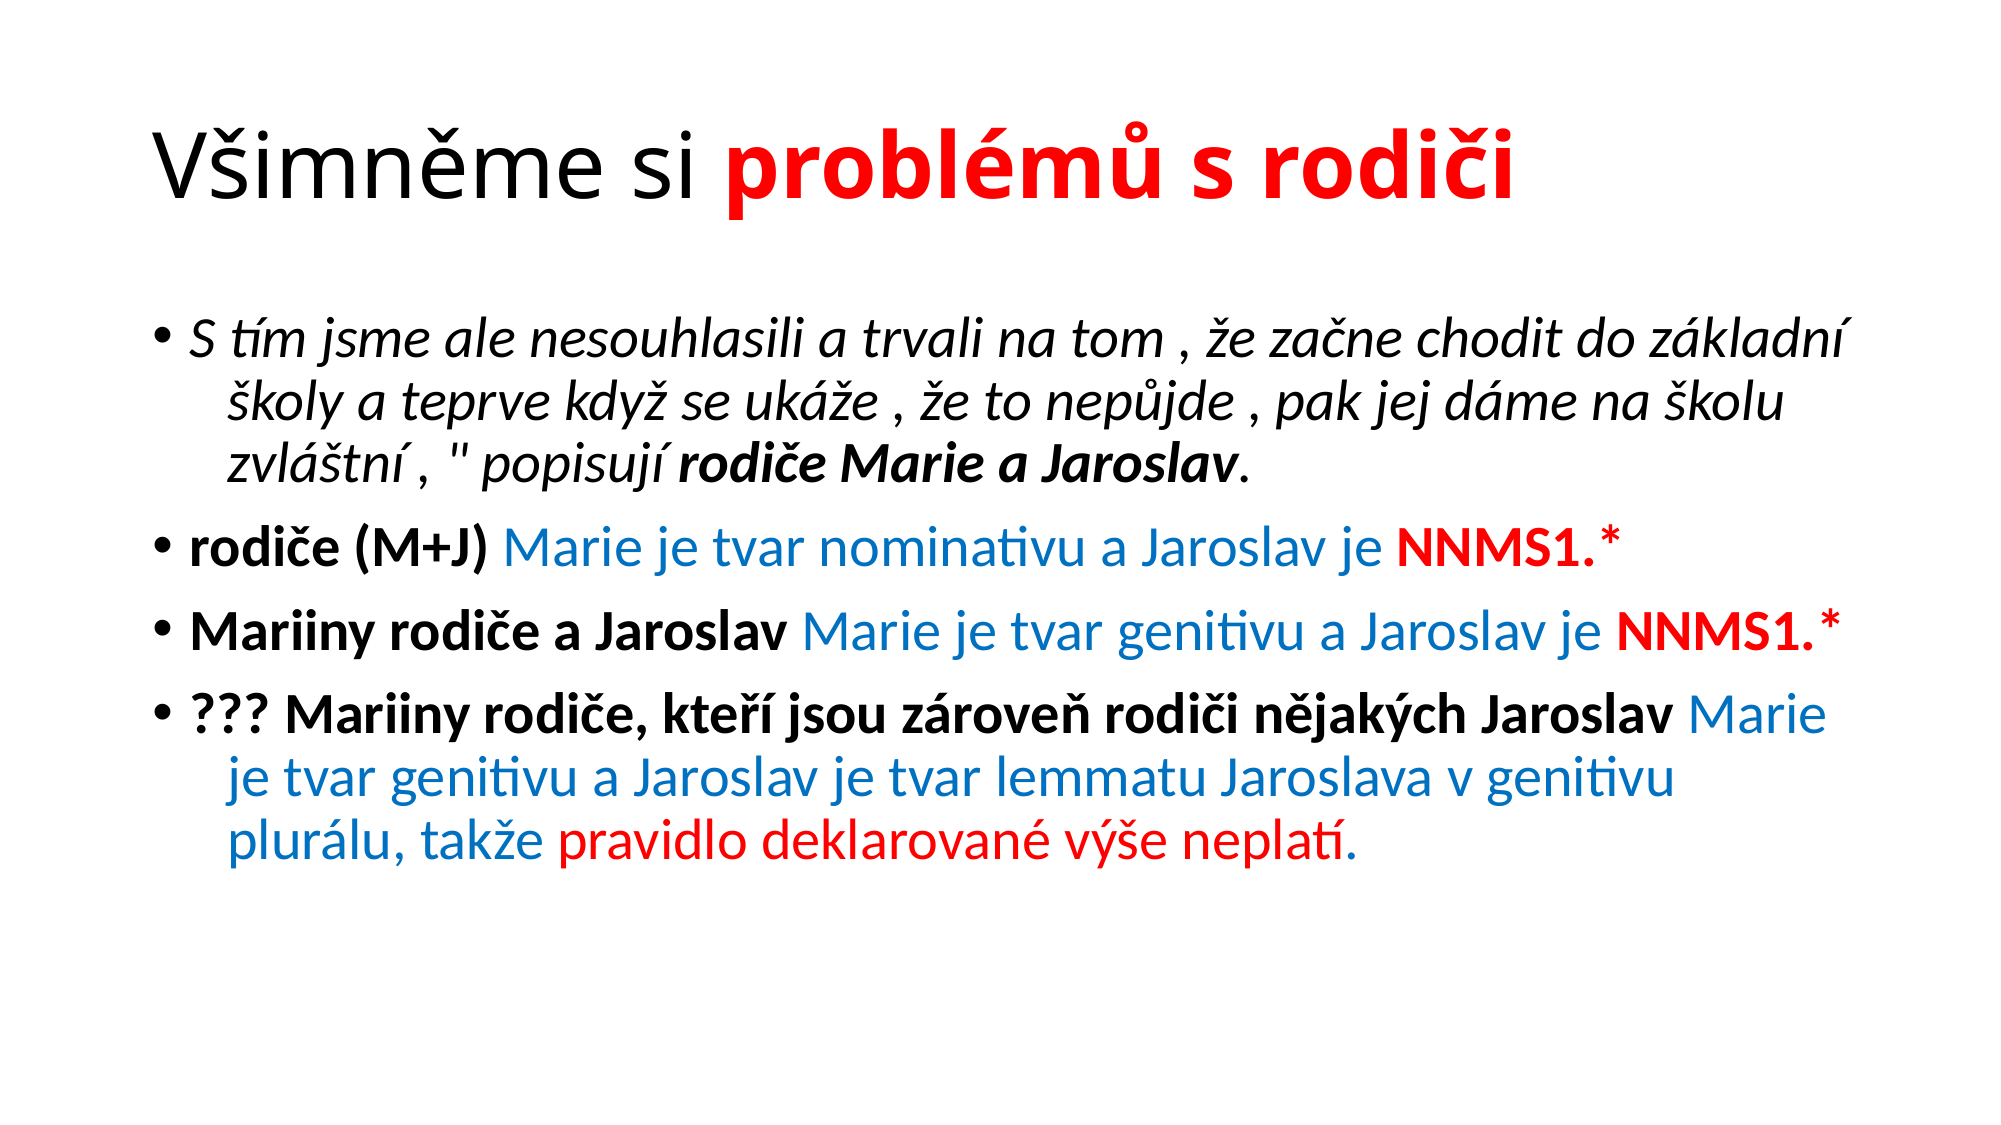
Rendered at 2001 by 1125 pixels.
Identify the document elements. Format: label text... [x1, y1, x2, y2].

list S tím jsme ale nesouhlasili a trvali na tom , že začne chodit do základní školy a teprve když se ukáže , že to nepůjde , pak jej dáme na školu zvláštní , " popisují rodiče Marie a Jaroslav. rodiče (M+J) Marie je tvar nominativu a Jaroslav je NNMS1.* Mariiny rodiče a Jaroslav Marie je tvar genitivu a Jaroslav je NNMS1.* ??? Mariiny rodiče, kteří jsou zároveň rodiči nějakých Jaroslav Marie je tvar genitivu a Jaroslav je tvar lemmatu Jaroslava v genitivu plurálu, takže pravidlo deklarované výše neplatí. [137, 299, 1863, 1014]
title Všimněme si problémů s rodiči [137, 59, 1863, 278]
